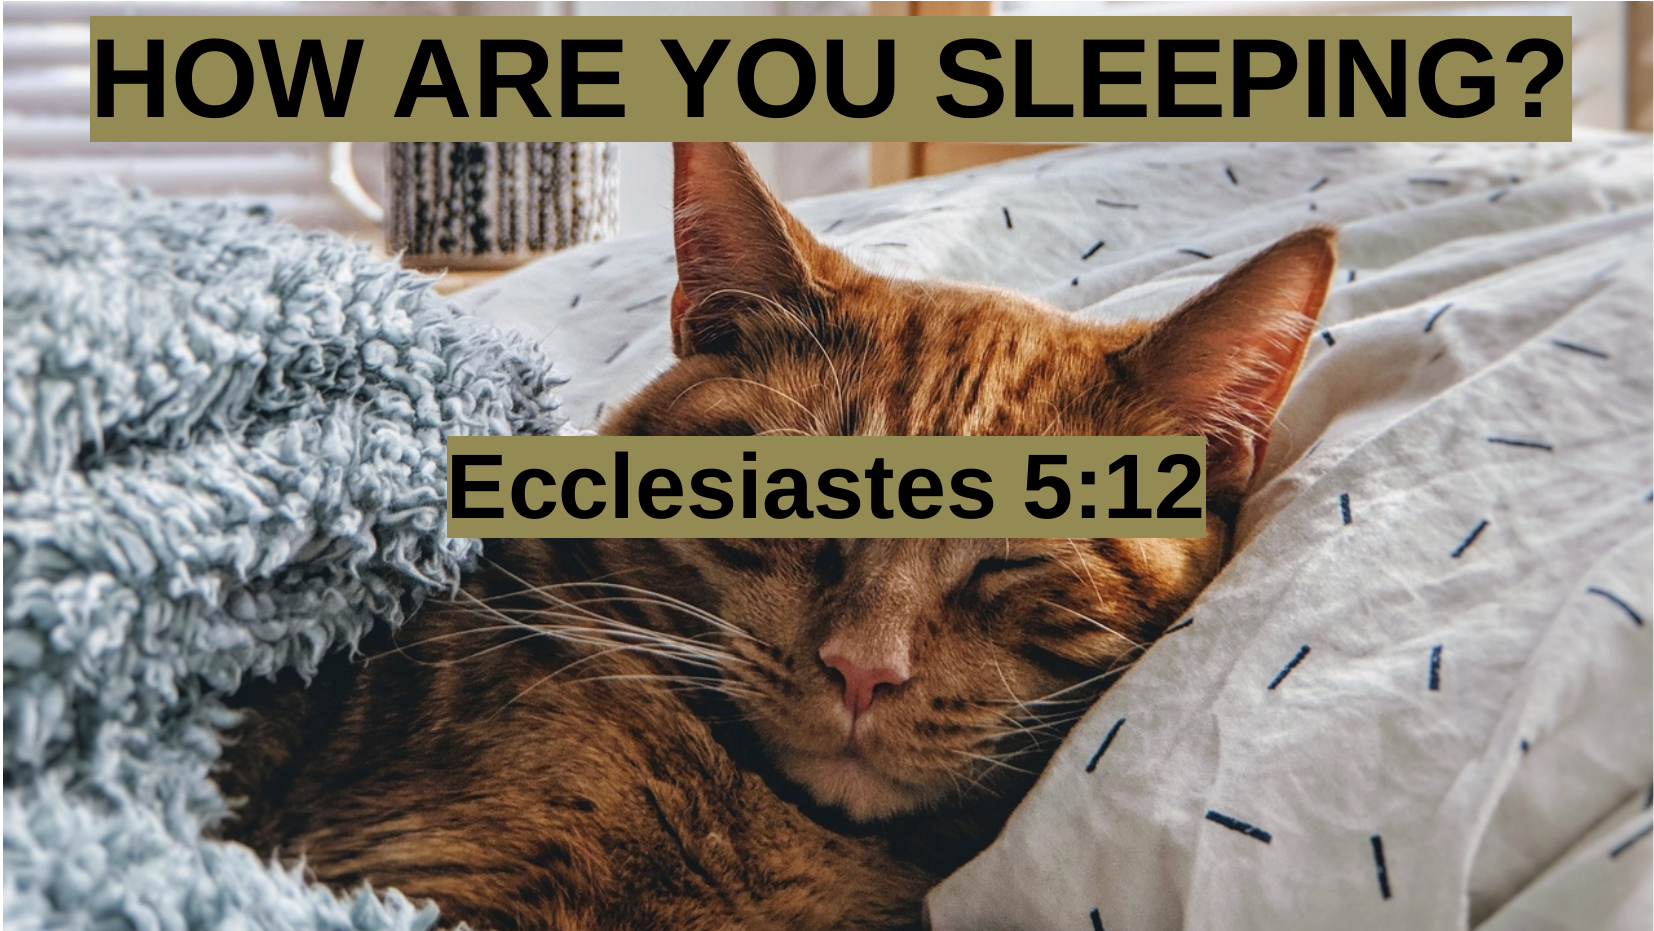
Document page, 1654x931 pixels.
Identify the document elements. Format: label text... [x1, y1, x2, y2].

subtitle Ecclesiastes 5:12 [82, 217, 1571, 758]
picture [3, 1, 1654, 931]
title HOW ARE YOU SLEEPING? [86, 1, 1576, 157]
